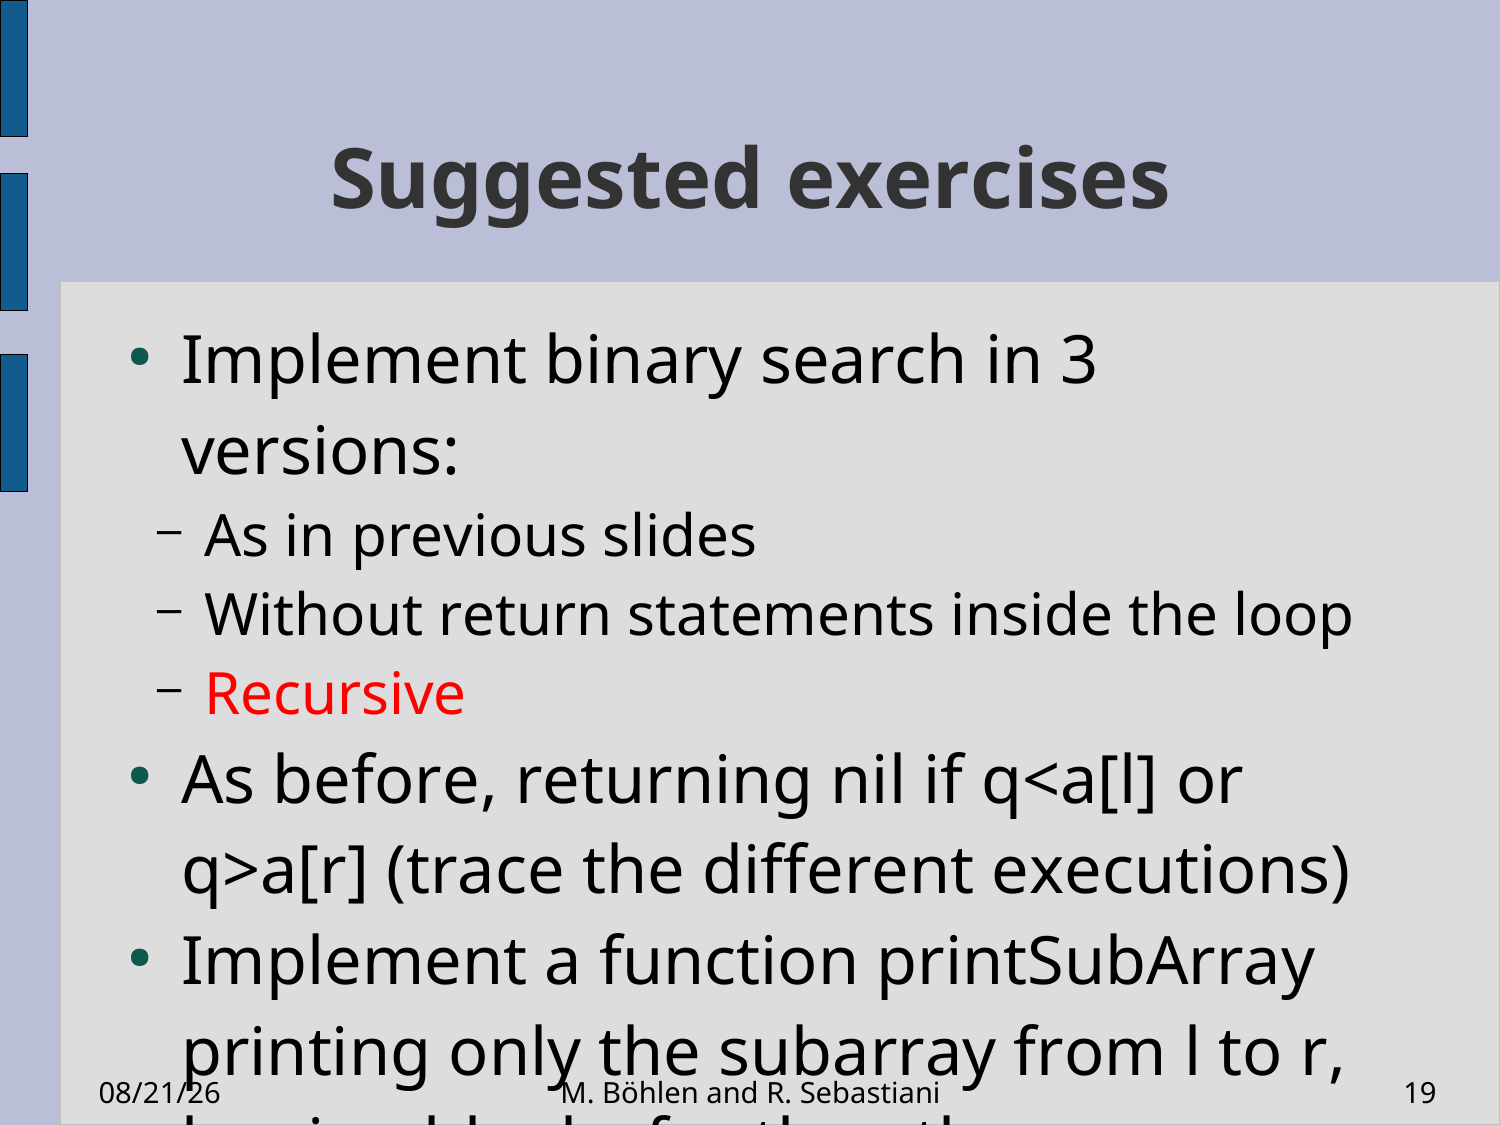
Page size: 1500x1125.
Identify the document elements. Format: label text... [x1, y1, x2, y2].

title Suggested exercises [110, 82, 1392, 271]
list Implement binary search in 3 versions: As in previous slides Without return statements inside the loop Recursive As before, returning nil if q<a[l] or q>a[r] (trace the different executions) Implement a function printSubArray printing only the subarray from l to r, leaving blanks for the others use it to trace the behaviour of binary search [110, 312, 1392, 1125]
